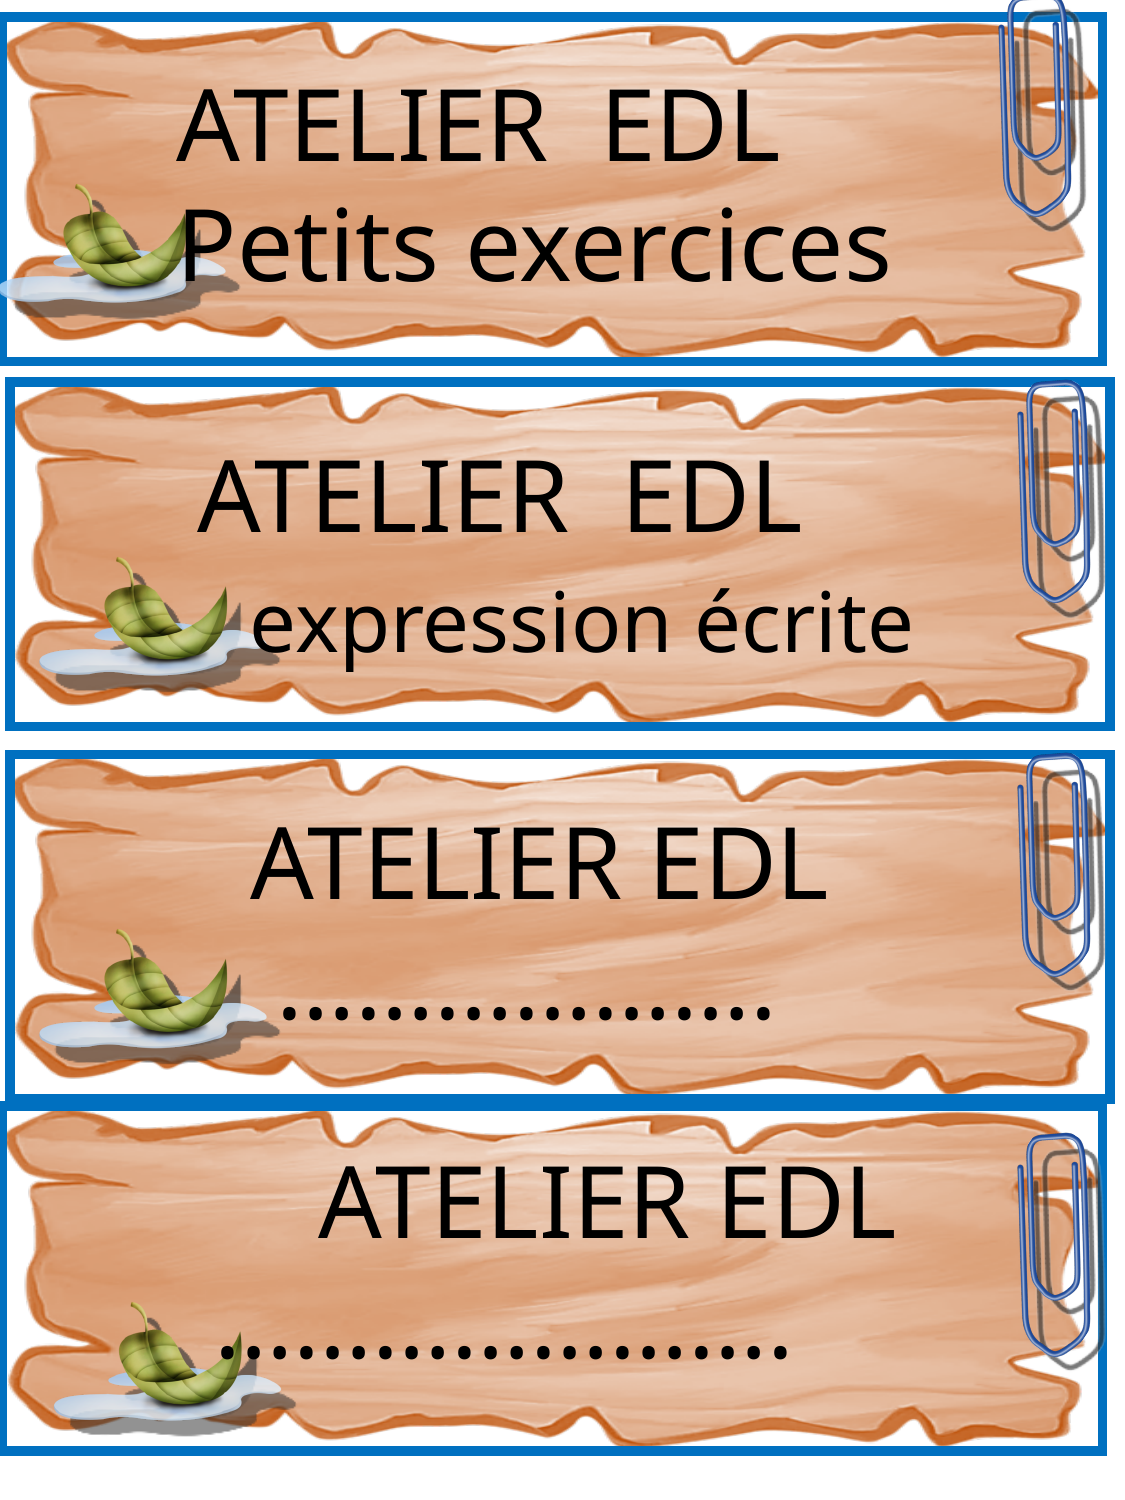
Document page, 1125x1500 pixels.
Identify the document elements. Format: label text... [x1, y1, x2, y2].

text_box ATELIER EDL …………………. [174, 1131, 1067, 1386]
picture [7, 1110, 1125, 1467]
picture [0, 363, 1125, 722]
text_box ATELIER EDL Petits exercices [162, 54, 1056, 309]
picture [0, 737, 1125, 1095]
text_box ATELIER EDL expression écrite [183, 425, 1077, 680]
text_box ATELIER EDL ………………. [106, 792, 999, 1047]
picture [0, 0, 1125, 357]
